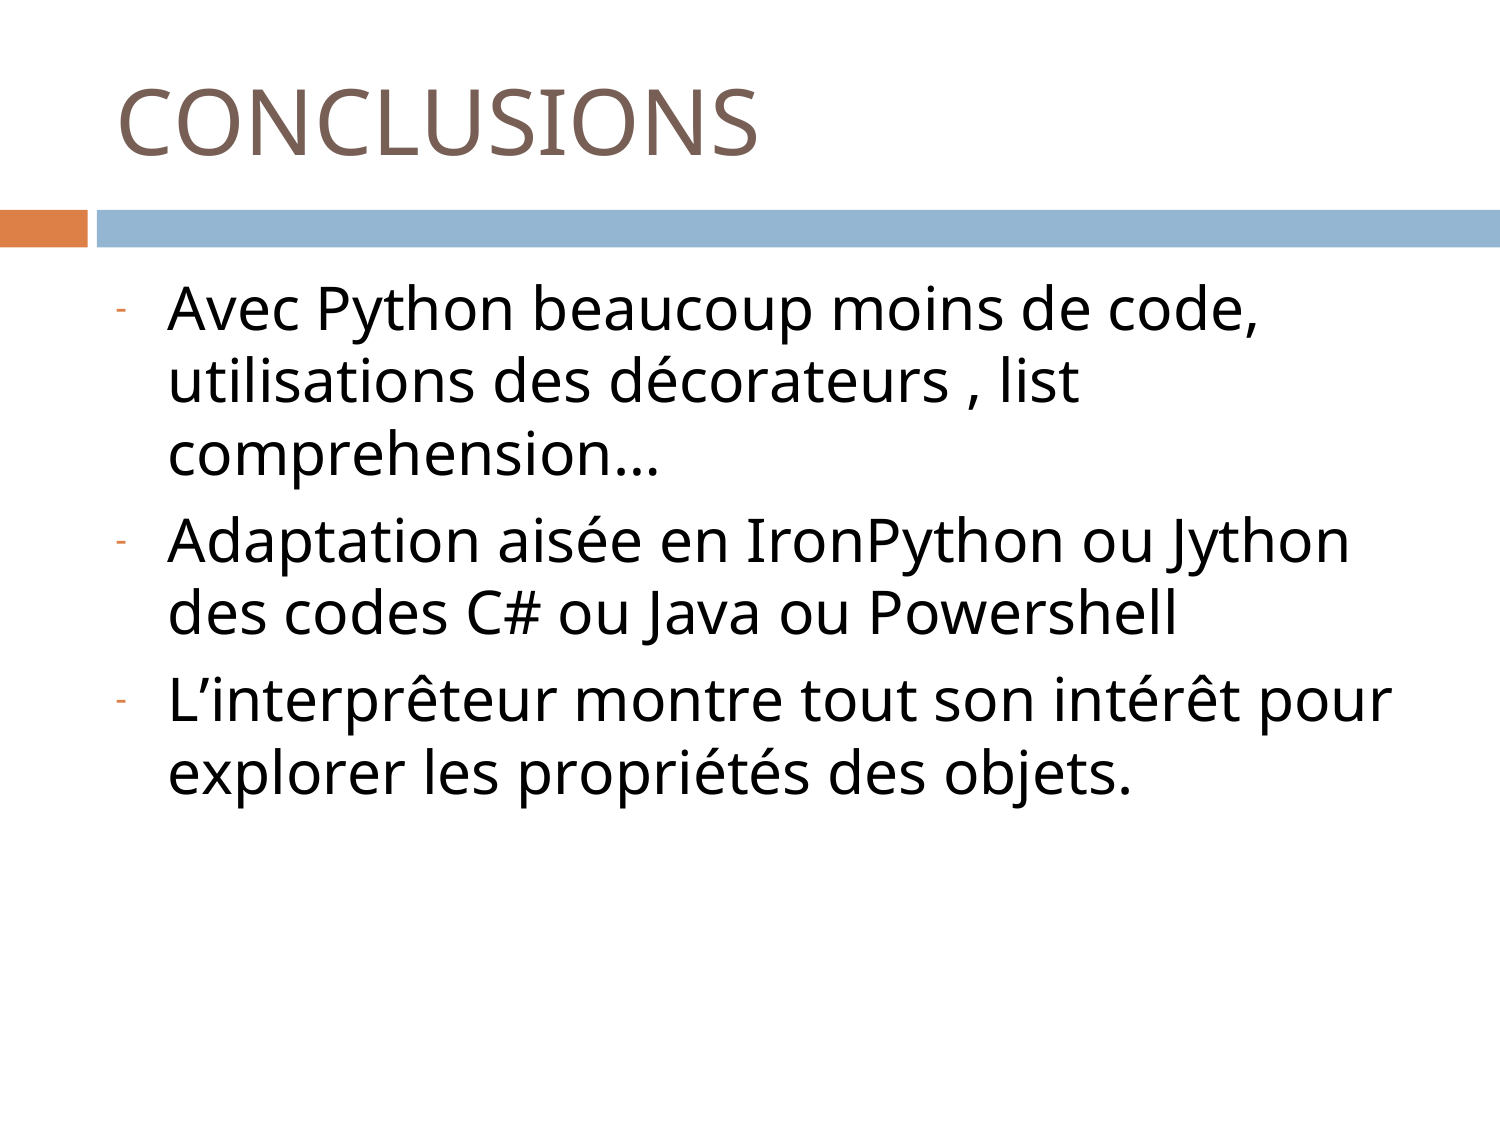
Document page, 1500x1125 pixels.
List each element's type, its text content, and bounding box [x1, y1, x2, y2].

title CONCLUSIONS [100, 37, 1438, 201]
list Avec Python beaucoup moins de code, utilisations des décorateurs , list comprehension… Adaptation aisée en IronPython ou Jython des codes C# ou Java ou Powershell L’interprêteur montre tout son intérêt pour explorer les propriétés des objets. [100, 262, 1438, 1125]
